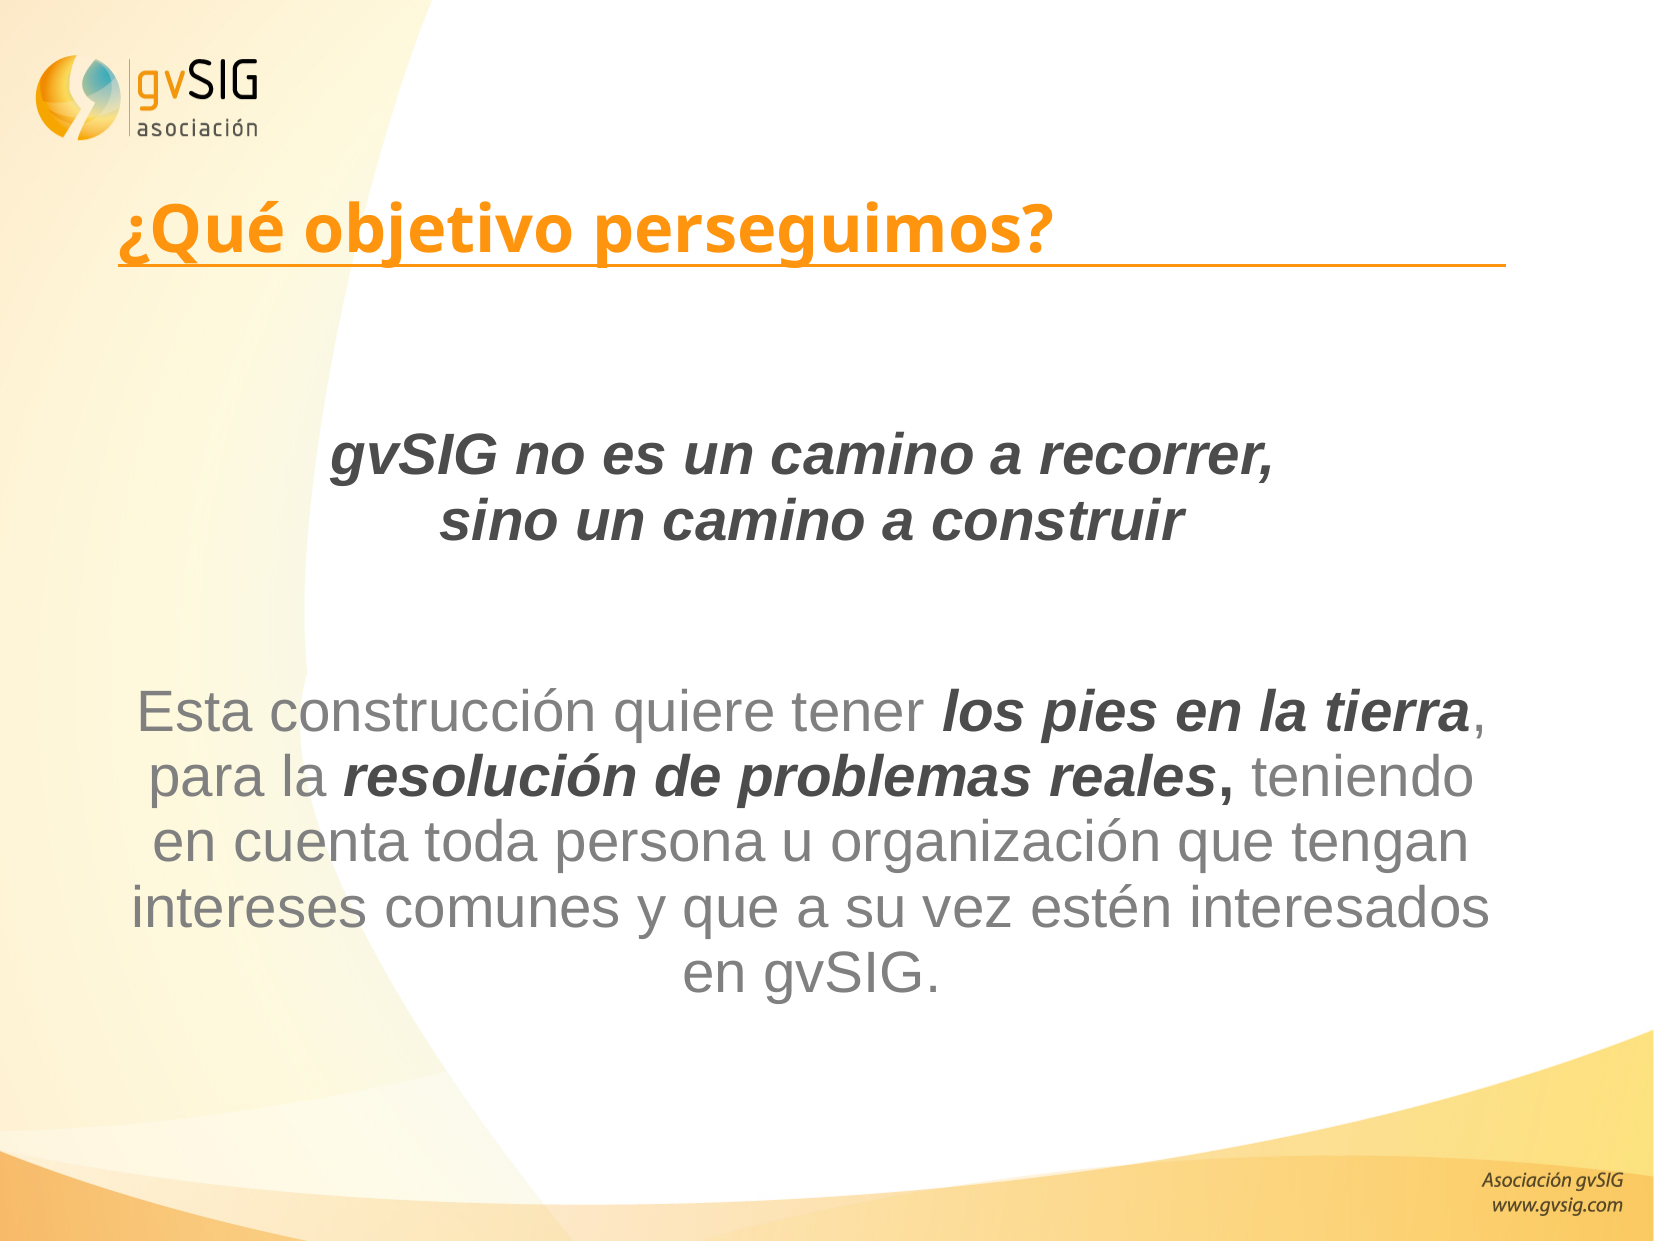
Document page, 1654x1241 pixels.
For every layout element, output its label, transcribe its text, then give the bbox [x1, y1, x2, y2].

title Esta construcción quiere tener los pies en la tierra, para la resolución de problemas reales, teniendo en cuenta toda persona u organización que tengan intereses comunes y que a su vez estén interesados en gvSIG. [118, 678, 1506, 1006]
title gvSIG no es un camino a recorrer, sino un camino a construir [118, 420, 1506, 554]
title ¿Qué objetivo perseguimos? [118, 177, 1607, 276]
picture [0, 0, 1654, 1241]
